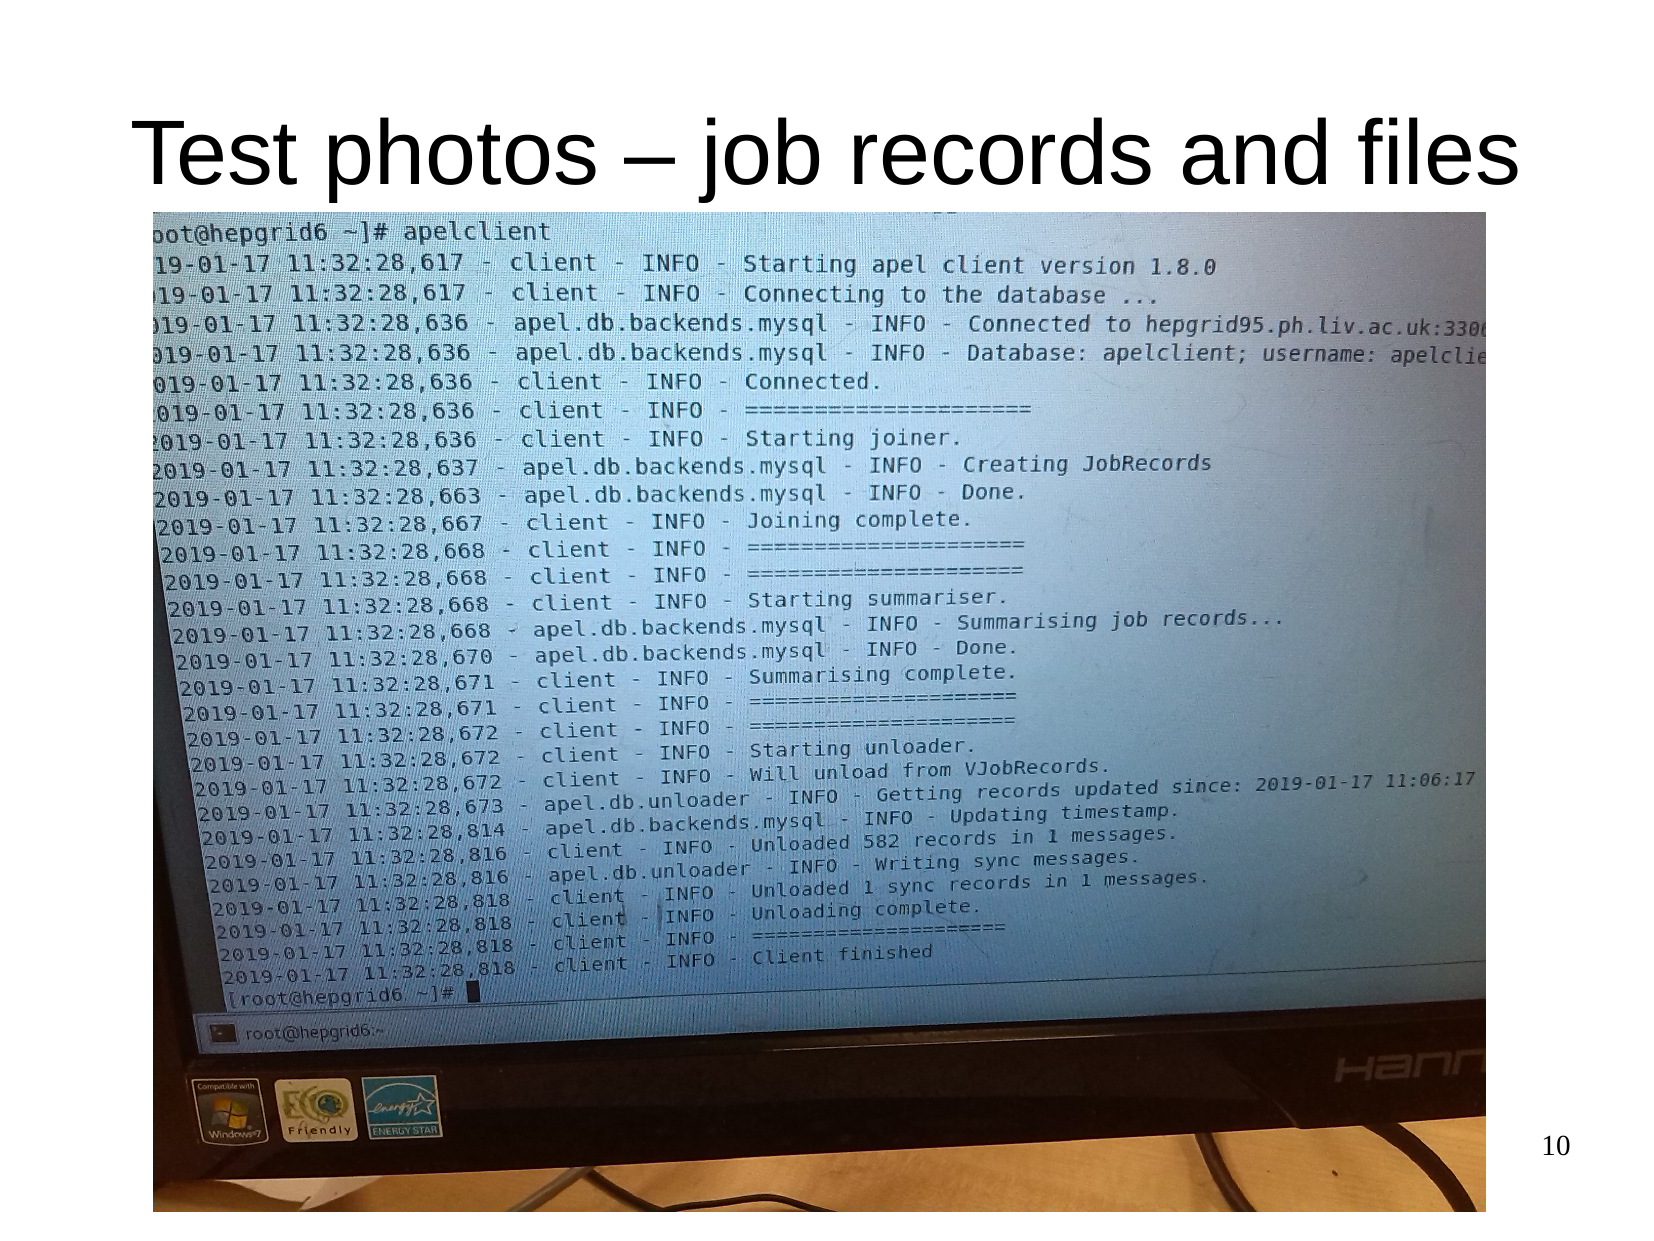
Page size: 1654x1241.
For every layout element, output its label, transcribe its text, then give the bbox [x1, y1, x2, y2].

picture [153, 212, 1486, 1212]
title Test photos – job records and files [82, 49, 1571, 257]
